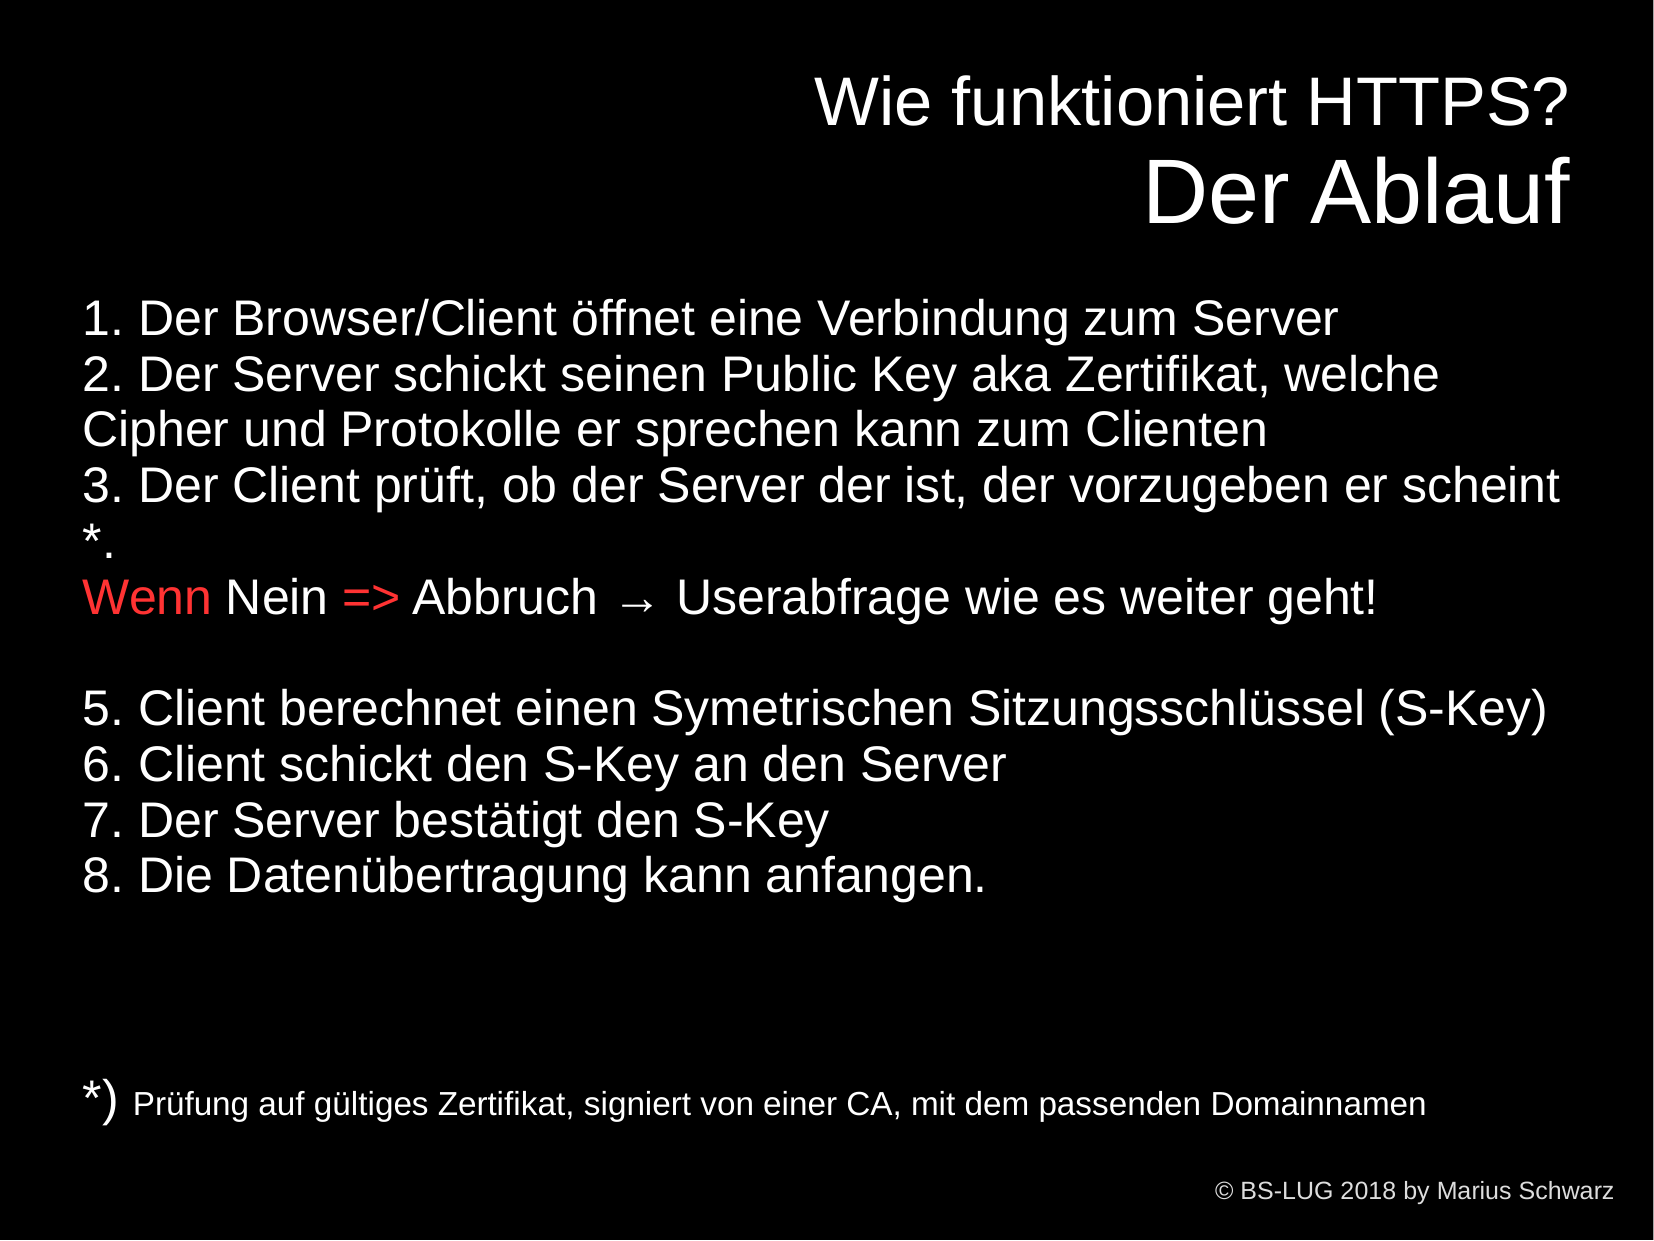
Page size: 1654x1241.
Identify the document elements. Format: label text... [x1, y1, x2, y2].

text_box © BS-LUG 2018 by Marius Schwarz [1133, 1169, 1630, 1213]
subtitle 1. Der Browser/Client öffnet eine Verbindung zum Server 2. Der Server schickt seinen Public Key aka Zertifikat, welche Cipher und Protokolle er sprechen kann zum Clienten 3. Der Client prüft, ob der Server der ist, der vorzugeben er scheint *. Wenn Nein => Abbruch → Userabfrage wie es weiter geht! 5. Client berechnet einen Symetrischen Sitzungsschlüssel (S-Key) 6. Client schickt den S-Key an den Server 7. Der Server bestätigt den S-Key 8. Die Datenübertragung kann anfangen. *) Prüfung auf gültiges Zertifikat, signiert von einer CA, mit dem passenden Domainnamen [82, 290, 1571, 1127]
title Wie funktioniert HTTPS? Der Ablauf [82, 49, 1571, 257]
